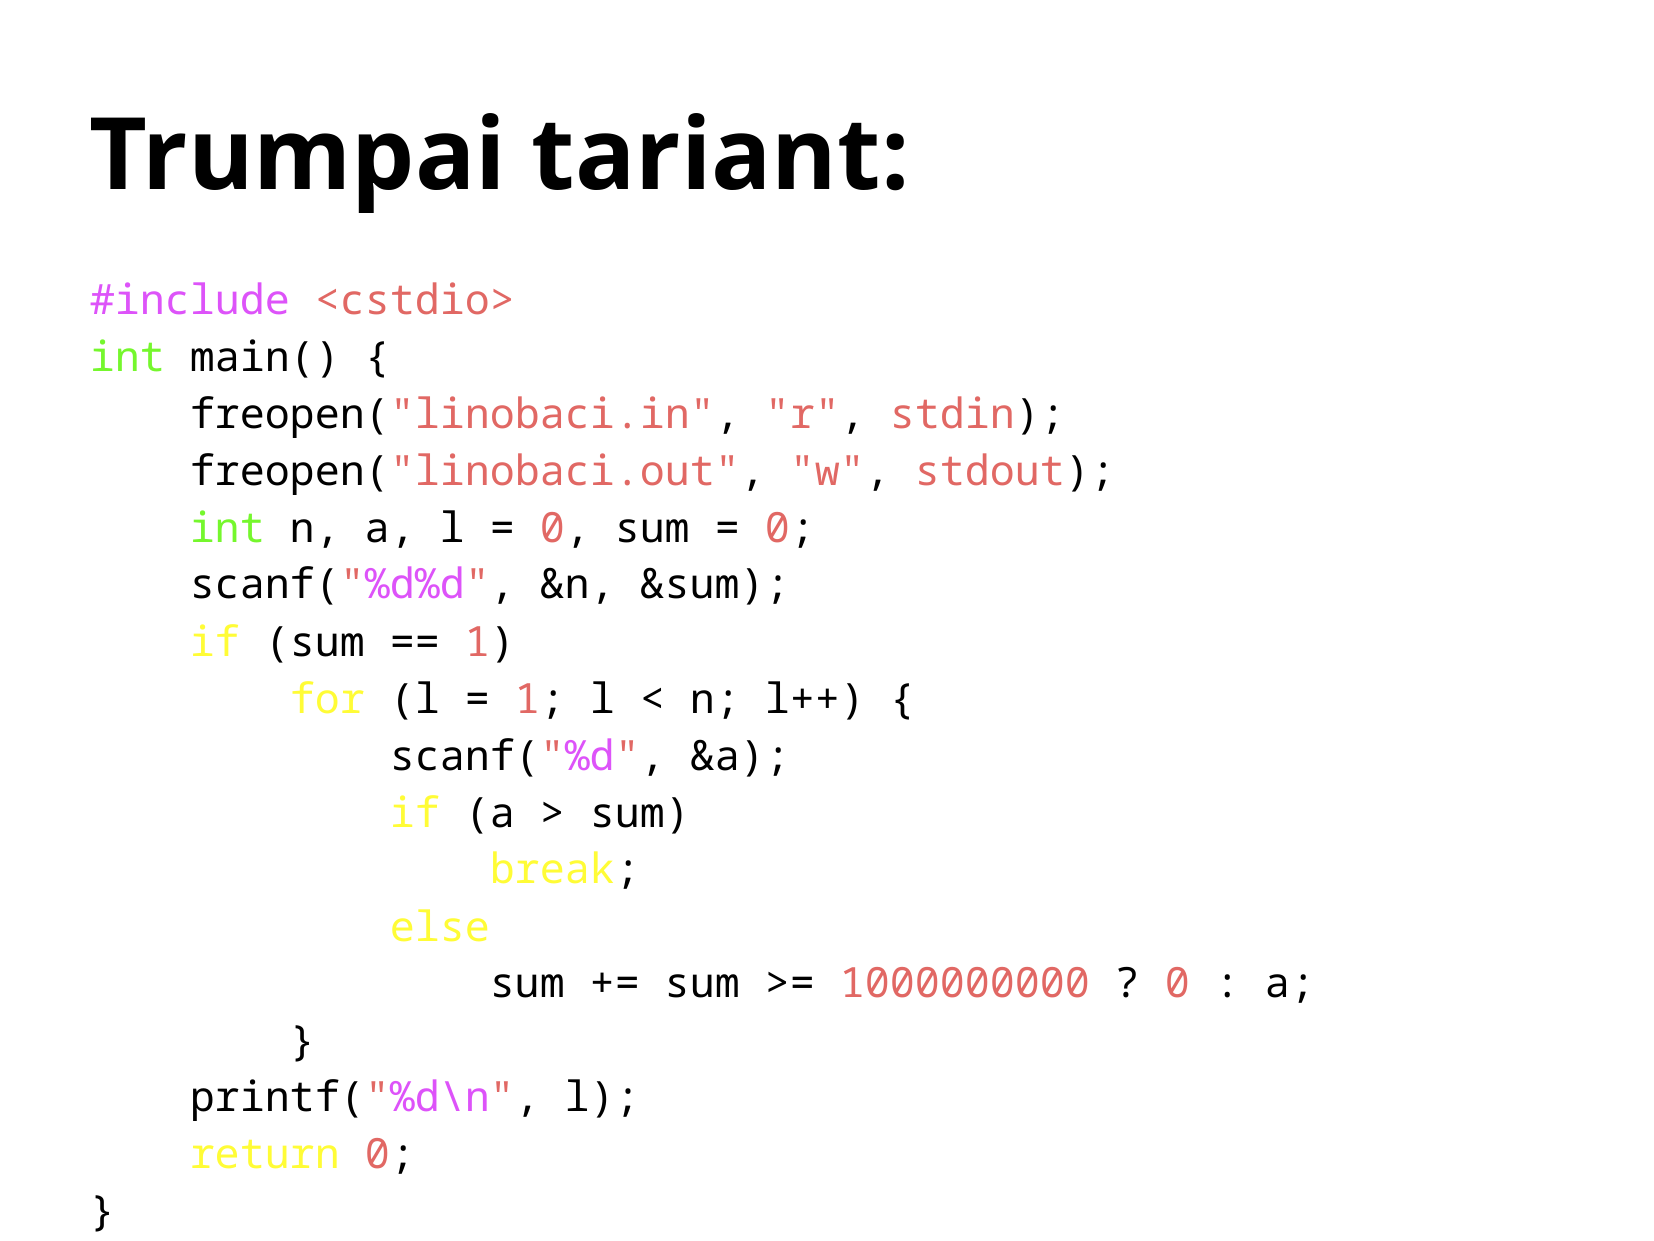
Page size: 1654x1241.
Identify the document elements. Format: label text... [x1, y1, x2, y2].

text_box Trumpai tariant: #include <cstdio> int main() { freopen("linobaci.in", "r", stdin); freopen("linobaci.out", "w", stdout); int n, a, l = 0, sum = 0; scanf("%d%d", &n, &sum); if (sum == 1) for (l = 1; l < n; l++) { scanf("%d", &a); if (a > sum) break; else sum += sum >= 1000000000 ? 0 : a; } printf("%d\n", l); return 0; } [75, 74, 1576, 1198]
